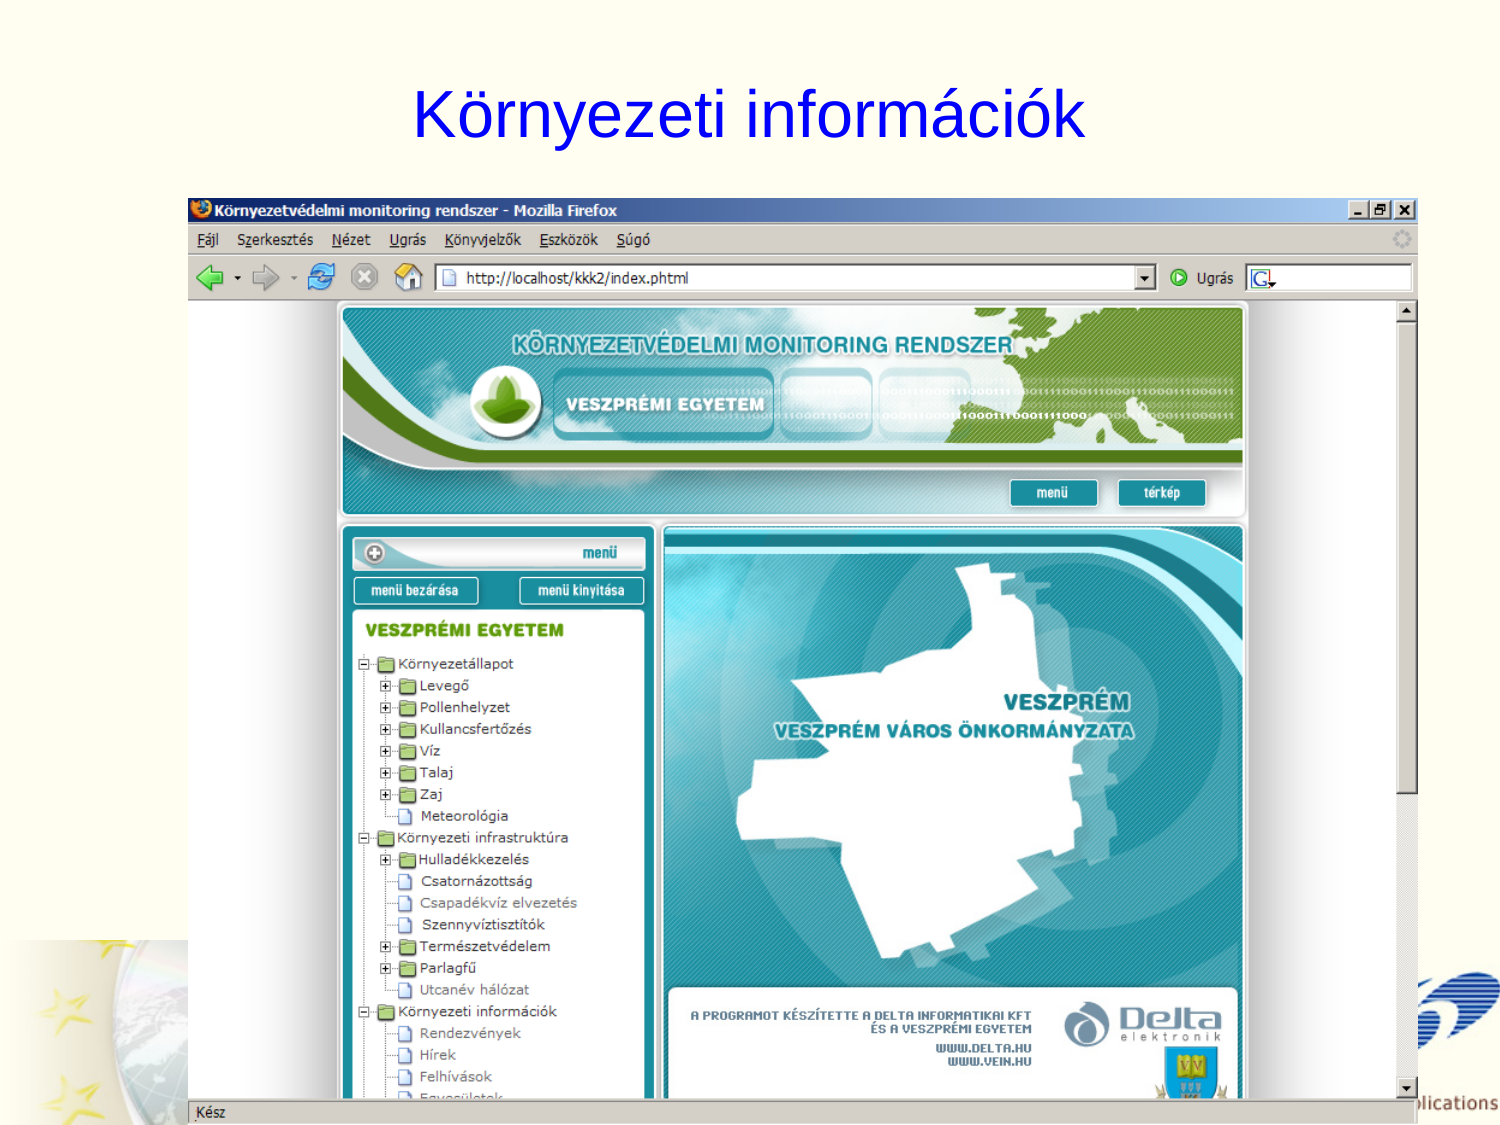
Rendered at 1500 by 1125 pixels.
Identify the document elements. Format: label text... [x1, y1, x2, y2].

picture [0, 198, 1500, 1125]
title Környezeti információk [75, 28, 1425, 201]
